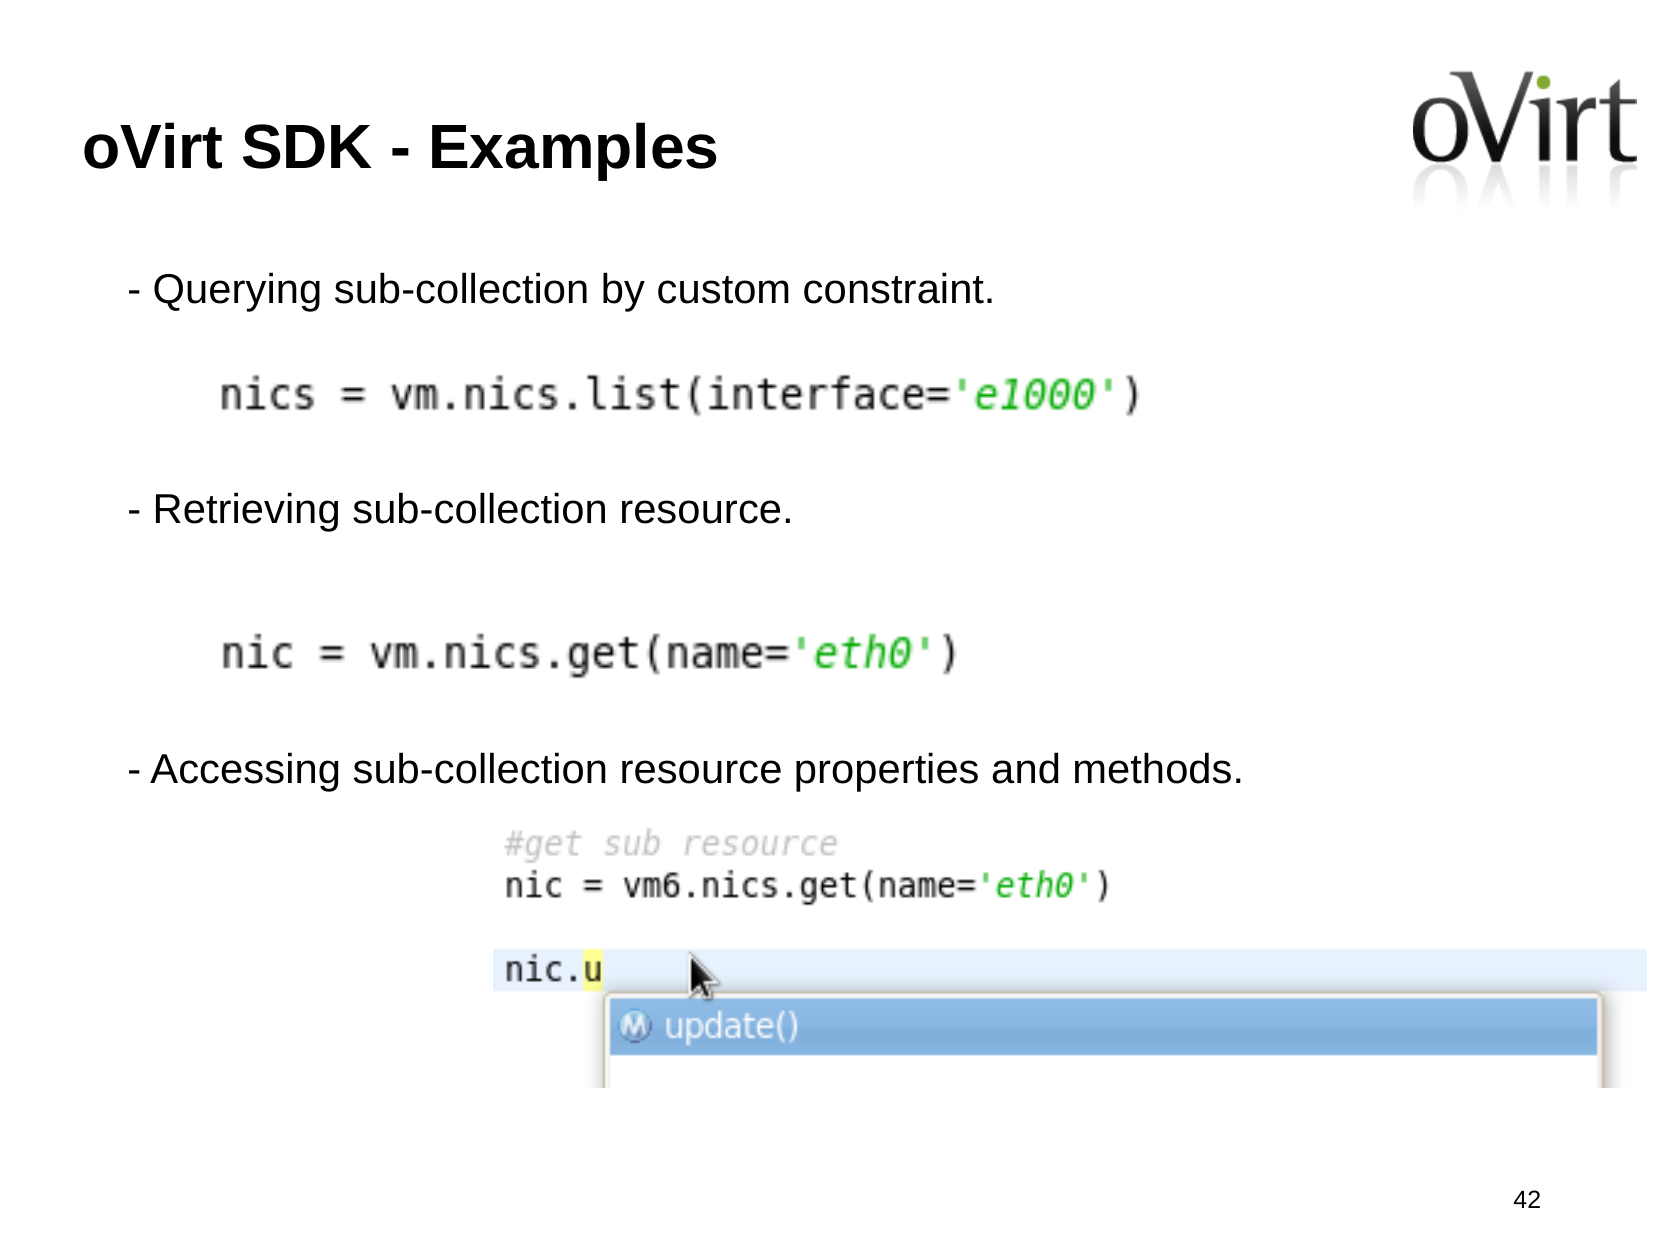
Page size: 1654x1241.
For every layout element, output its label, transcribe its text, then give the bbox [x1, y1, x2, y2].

text_box - Retrieving sub-collection resource. [112, 478, 976, 540]
picture [1413, 63, 1637, 212]
picture [493, 824, 1647, 1088]
title oVirt SDK - Examples [82, 96, 751, 198]
text_box - Querying sub-collection by custom constraint. [112, 258, 1313, 320]
picture [163, 573, 1028, 731]
text_box - Accessing sub-collection resource properties and methods. [112, 738, 1388, 800]
picture [211, 337, 1149, 451]
